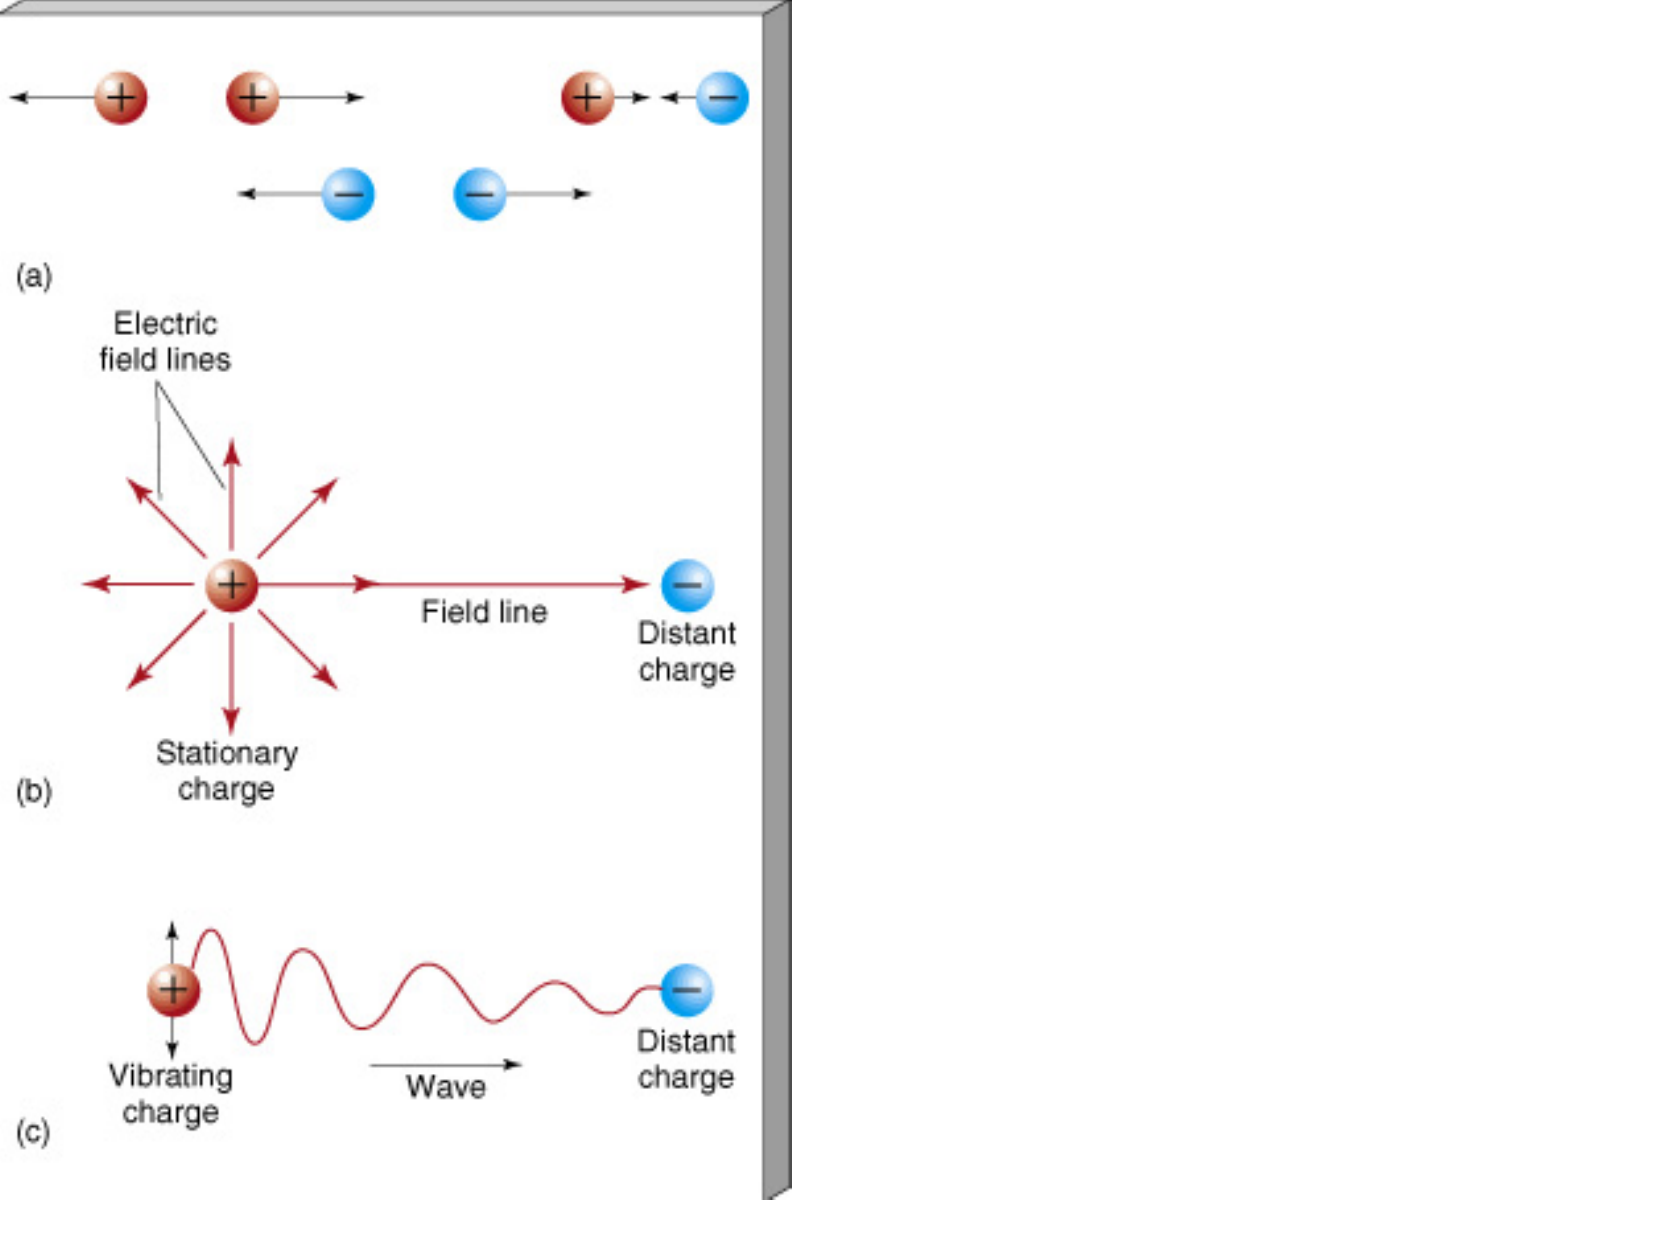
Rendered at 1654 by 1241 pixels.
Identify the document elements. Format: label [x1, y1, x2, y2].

picture [0, 0, 792, 1201]
